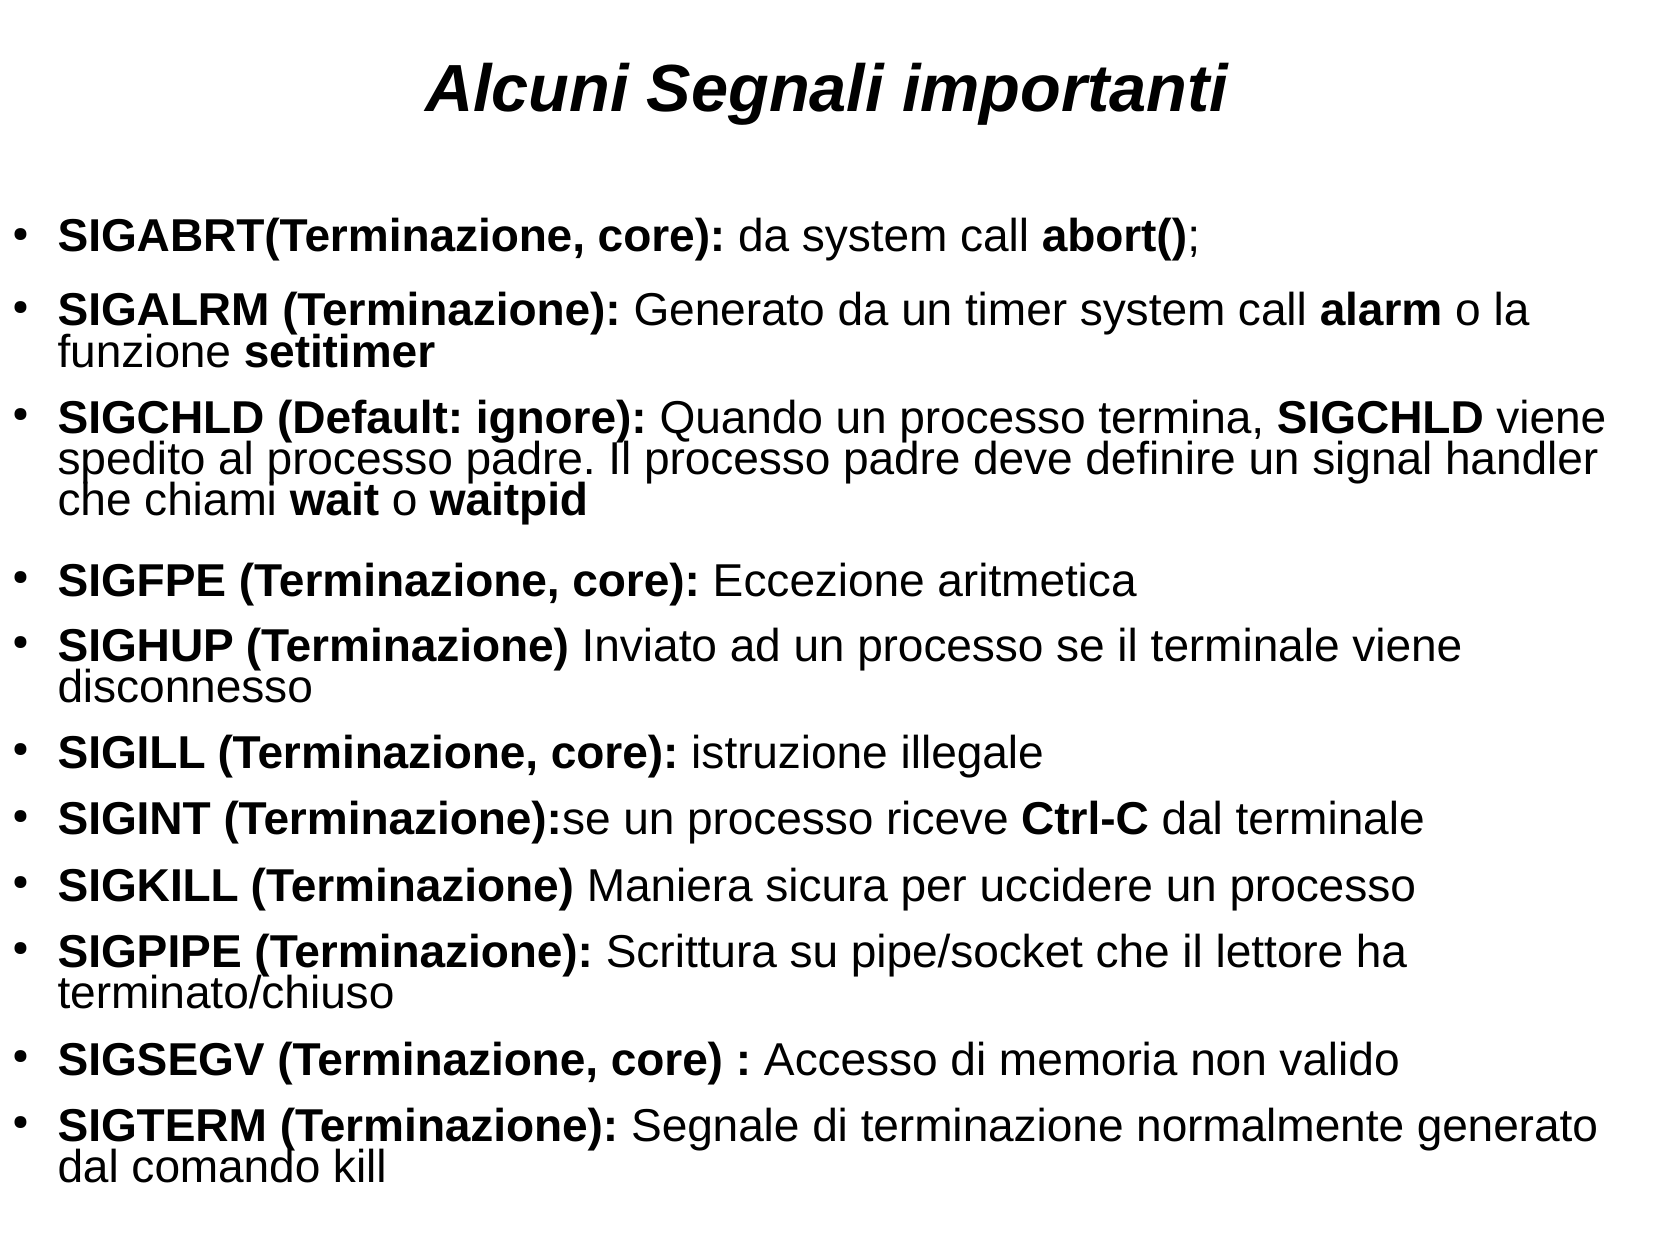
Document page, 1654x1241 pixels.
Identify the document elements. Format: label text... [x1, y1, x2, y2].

title Alcuni Segnali importanti [82, 0, 1571, 192]
list SIGABRT(Terminazione, core): da system call abort(); SIGALRM (Terminazione): Generato da un timer system call alarm o la funzione setitimer SIGCHLD (Default: ignore): Quando un processo termina, SIGCHLD viene spedito al processo padre. Il processo padre deve definire un signal handler che chiami wait o waitpid SIGFPE (Terminazione, core): Eccezione aritmetica SIGHUP (Terminazione) Inviato ad un processo se il terminale viene disconnesso SIGILL (Terminazione, core): istruzione illegale SIGINT (Terminazione):se un processo riceve Ctrl-C dal terminale SIGKILL (Terminazione) Maniera sicura per uccidere un processo SIGPIPE (Terminazione): Scrittura su pipe/socket che il lettore ha terminato/chiuso SIGSEGV (Terminazione, core) : Accesso di memoria non valido SIGTERM (Terminazione): Segnale di terminazione normalmente generato dal comando kill [0, 210, 1636, 1201]
